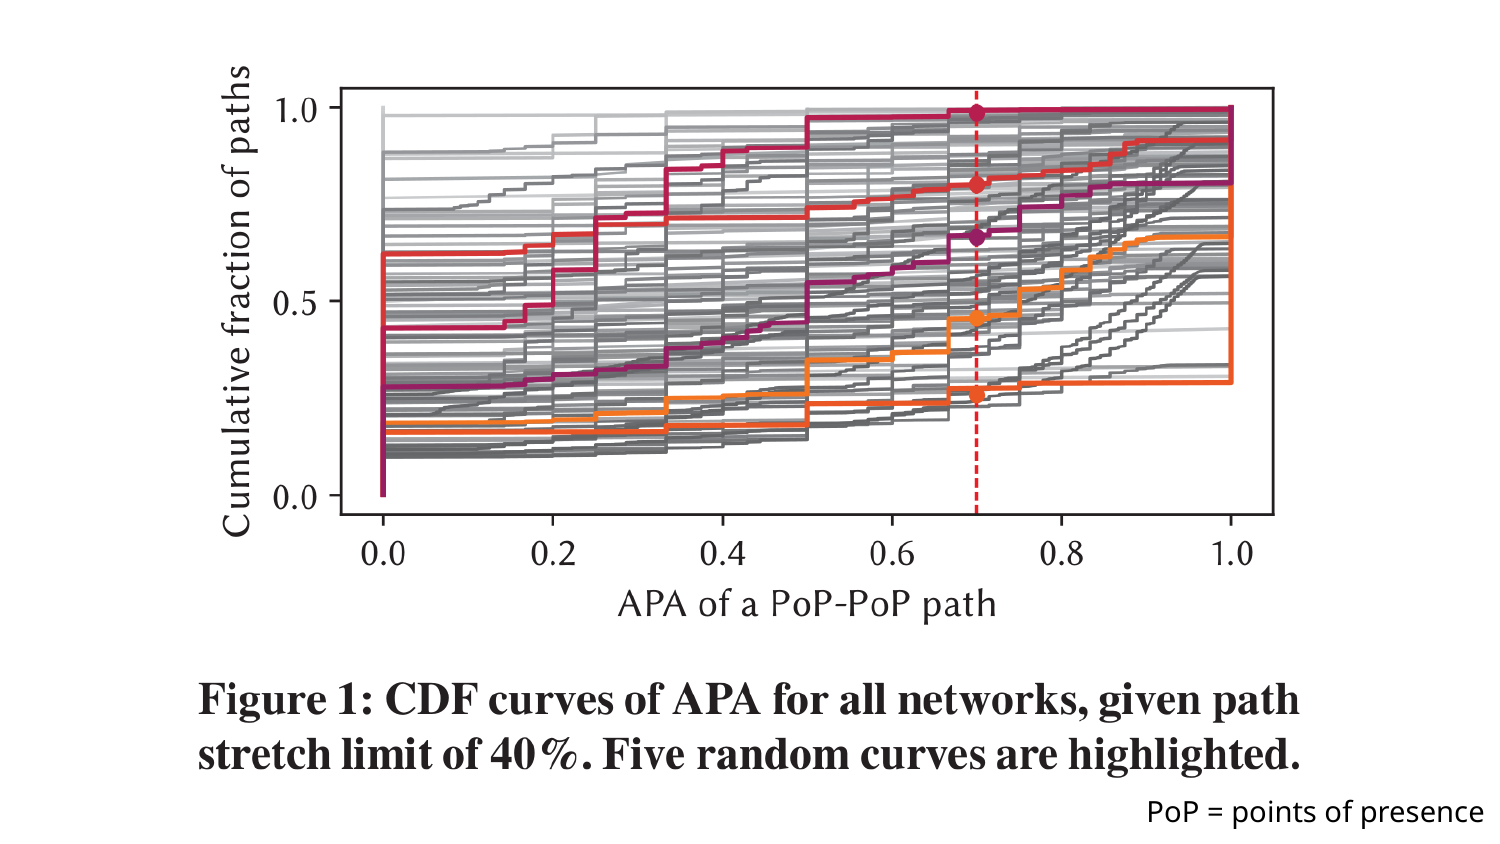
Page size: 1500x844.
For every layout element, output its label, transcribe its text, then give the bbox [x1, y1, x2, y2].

picture [156, 24, 1344, 819]
text_box PoP = points of presence [1087, 766, 1500, 844]
